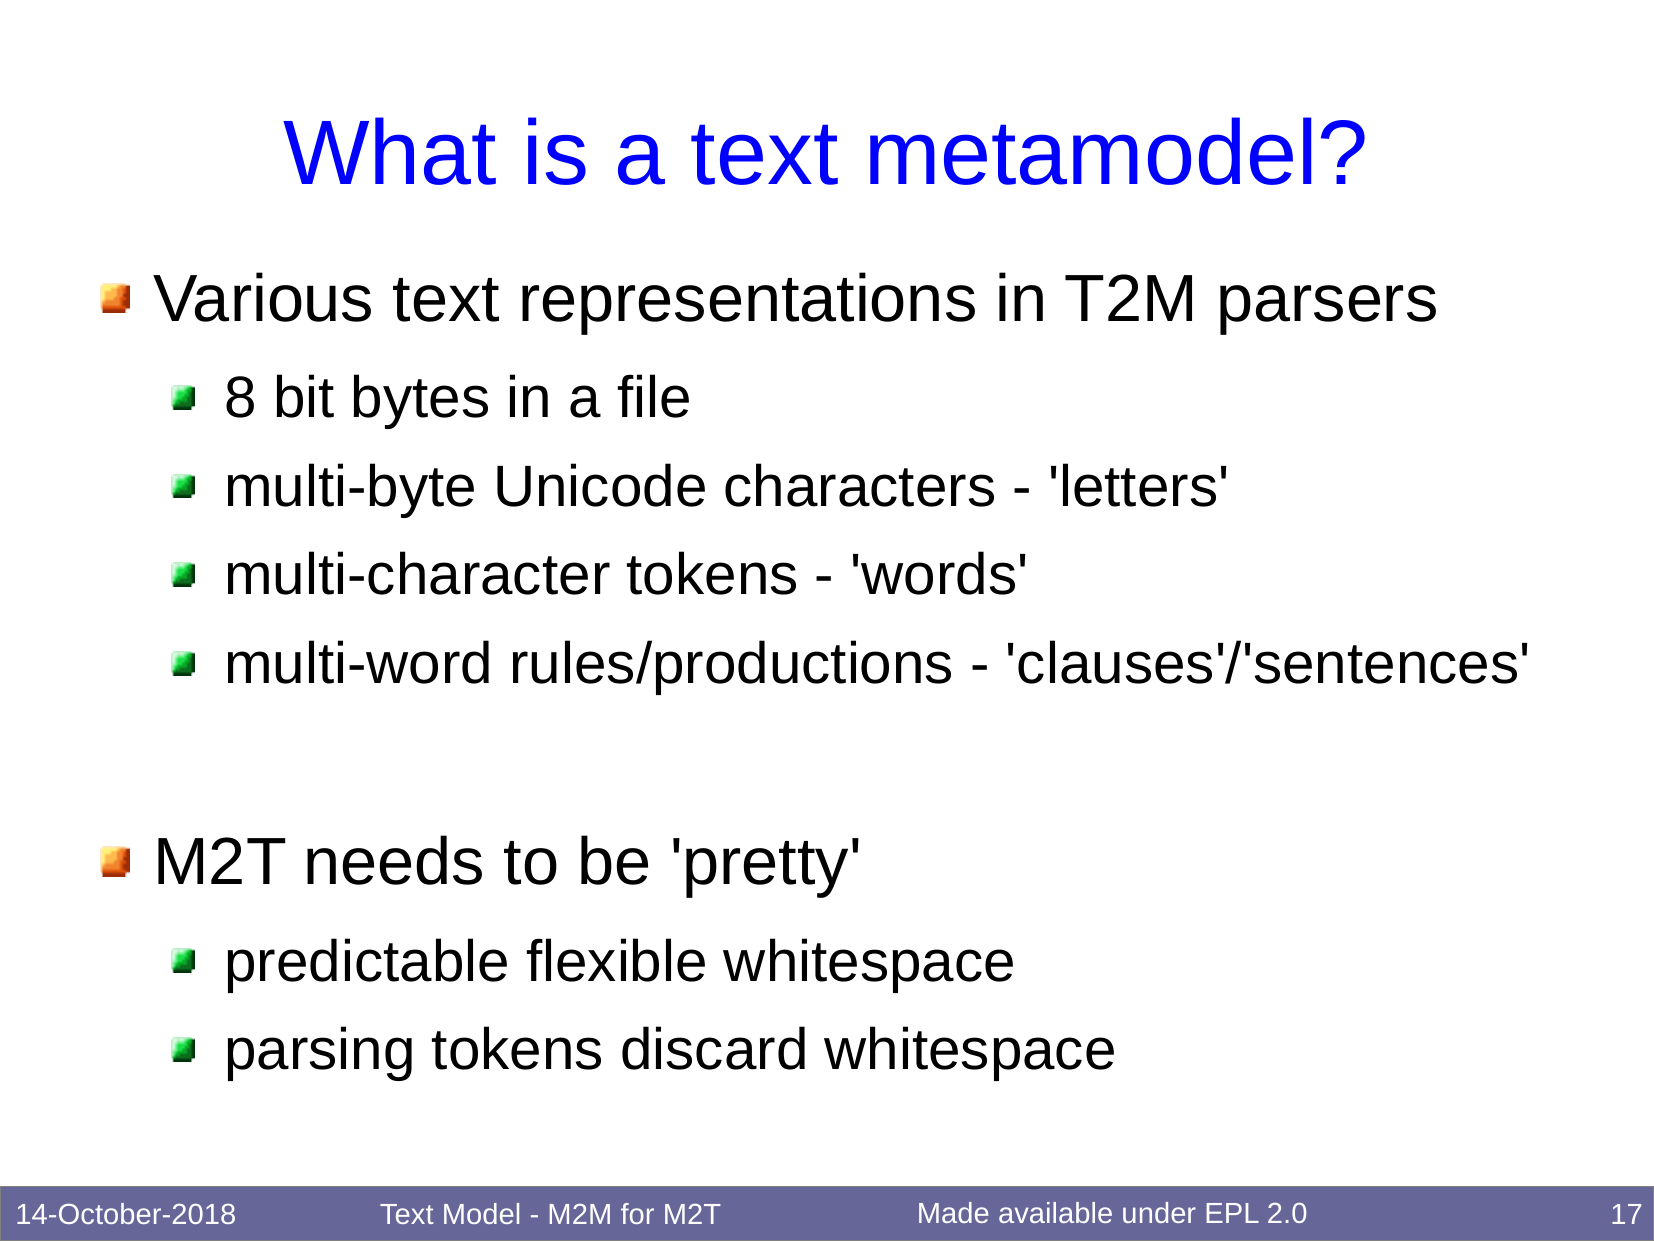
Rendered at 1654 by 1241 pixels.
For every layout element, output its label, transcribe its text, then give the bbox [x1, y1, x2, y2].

title What is a text metamodel? [82, 49, 1571, 257]
list Various text representations in T2M parsers 8 bit bytes in a file multi-byte Unicode characters - 'letters' multi-character tokens - 'words' multi-word rules/productions - 'clauses'/'sentences' M2T needs to be 'pretty' predictable flexible whitespace parsing tokens discard whitespace [82, 260, 1571, 1188]
